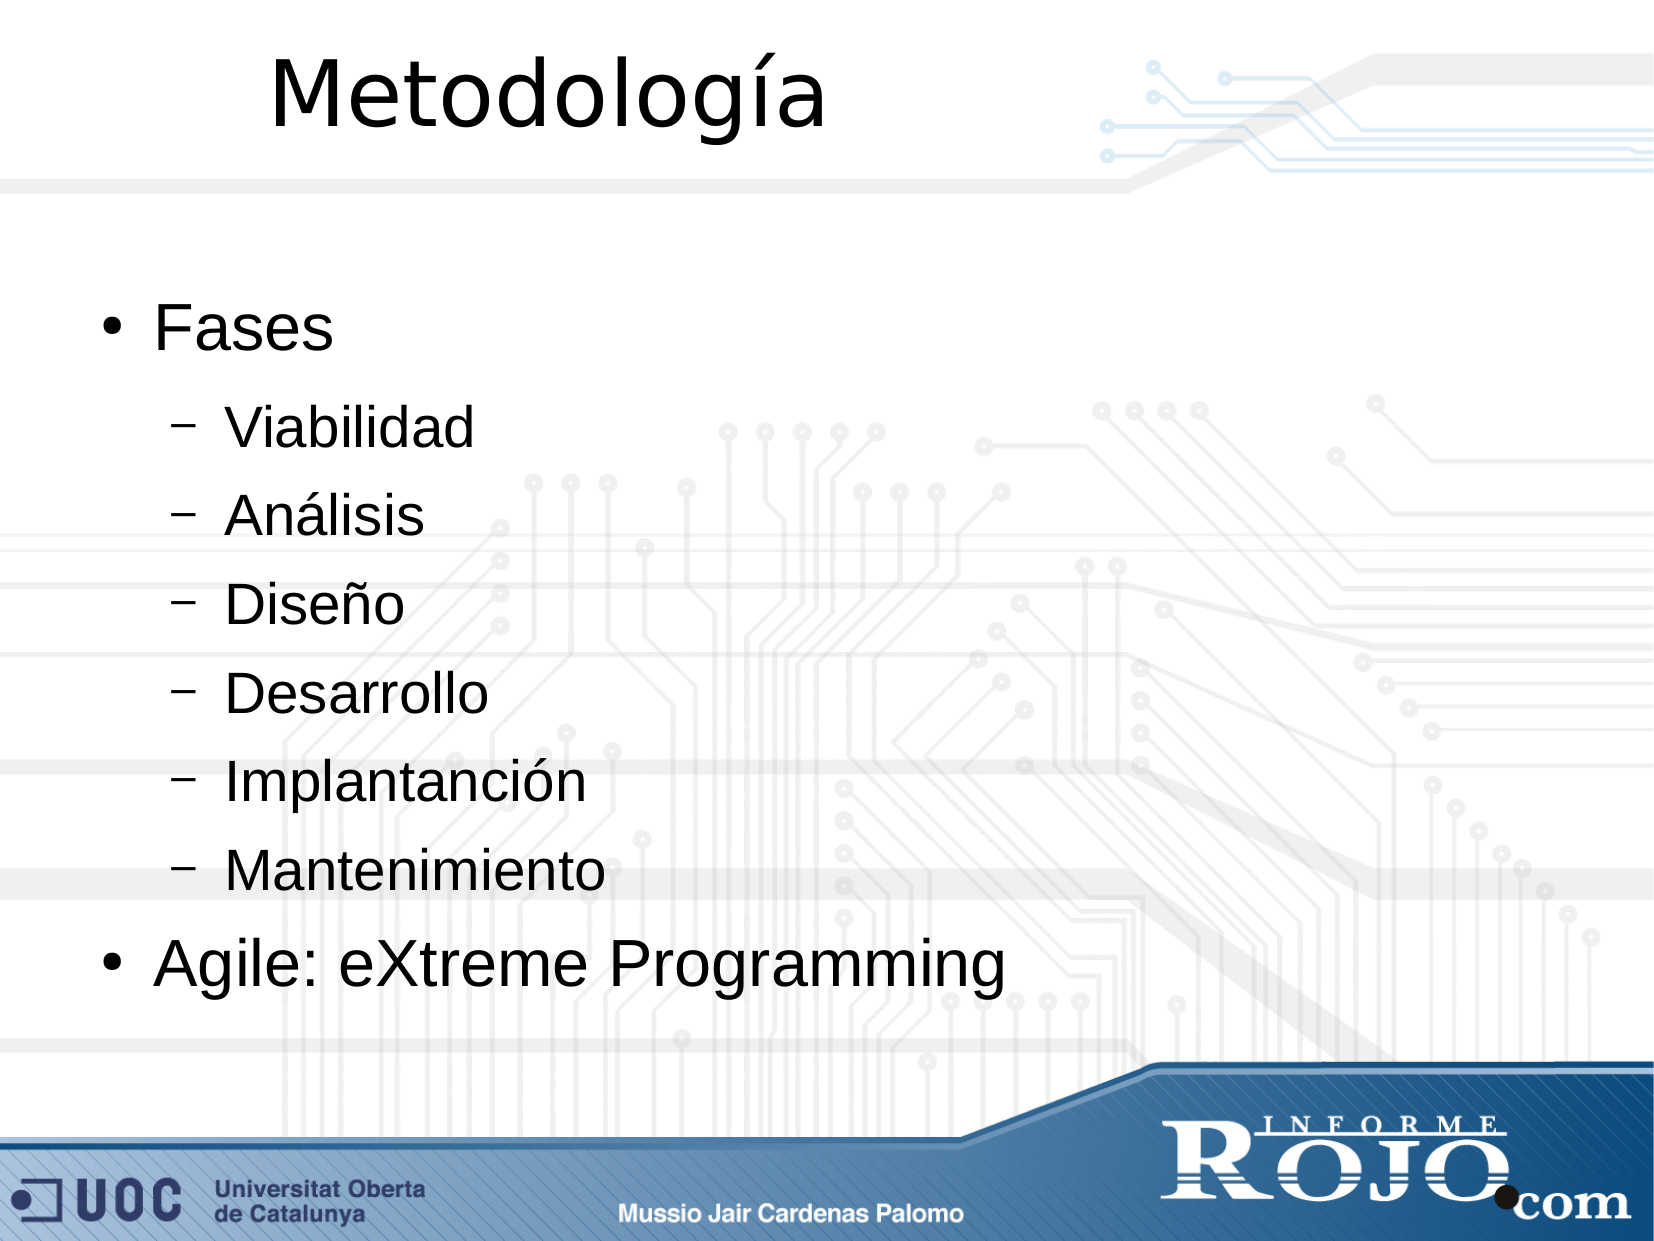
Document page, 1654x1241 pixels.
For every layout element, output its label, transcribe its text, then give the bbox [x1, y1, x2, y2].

picture [0, 0, 1654, 1241]
list Fases Viabilidad Análisis Diseño Desarrollo Implantanción Mantenimiento Agile: eXtreme Programming [82, 290, 1538, 1010]
title Metodología [0, 0, 1099, 189]
